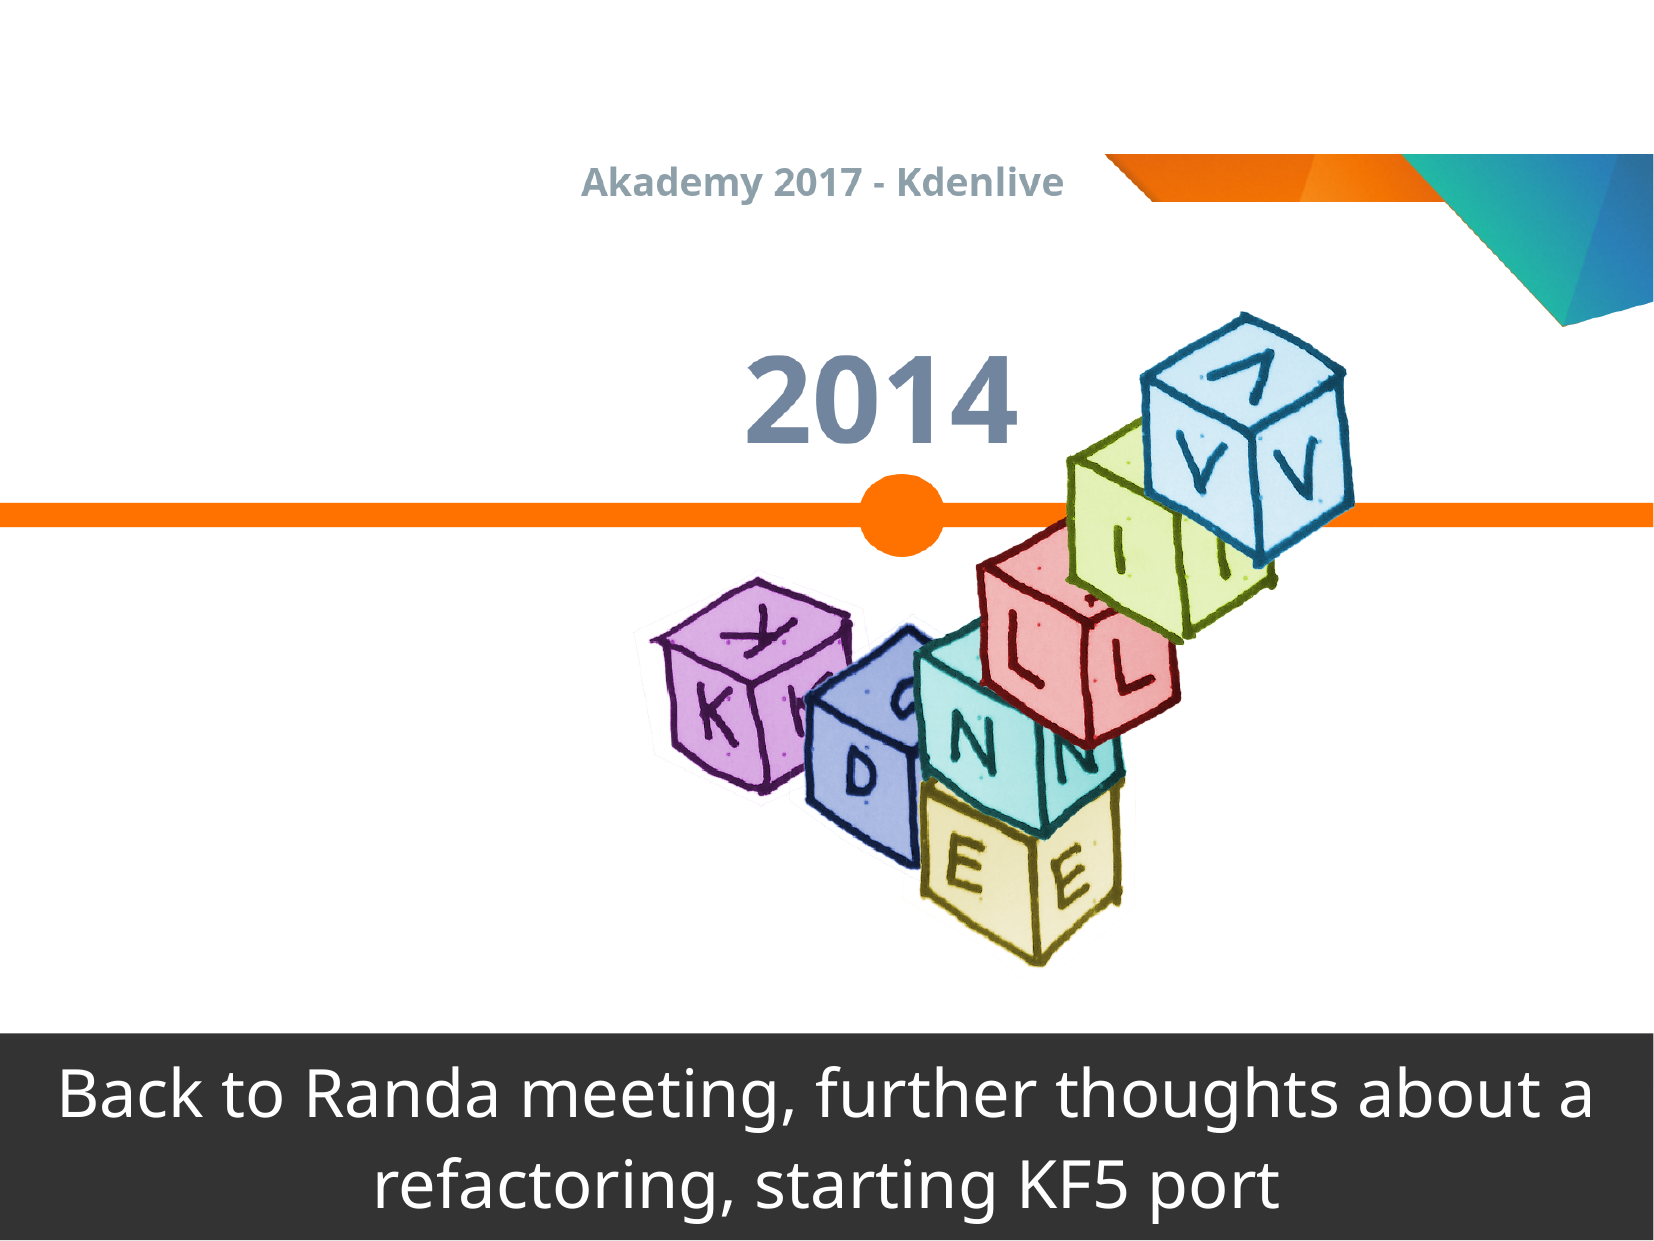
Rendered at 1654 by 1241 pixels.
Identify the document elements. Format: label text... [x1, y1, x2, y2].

title Back to Randa meeting, further thoughts about a refactoring, starting KF5 port [0, 1033, 1654, 1241]
picture [0, 154, 1654, 1033]
